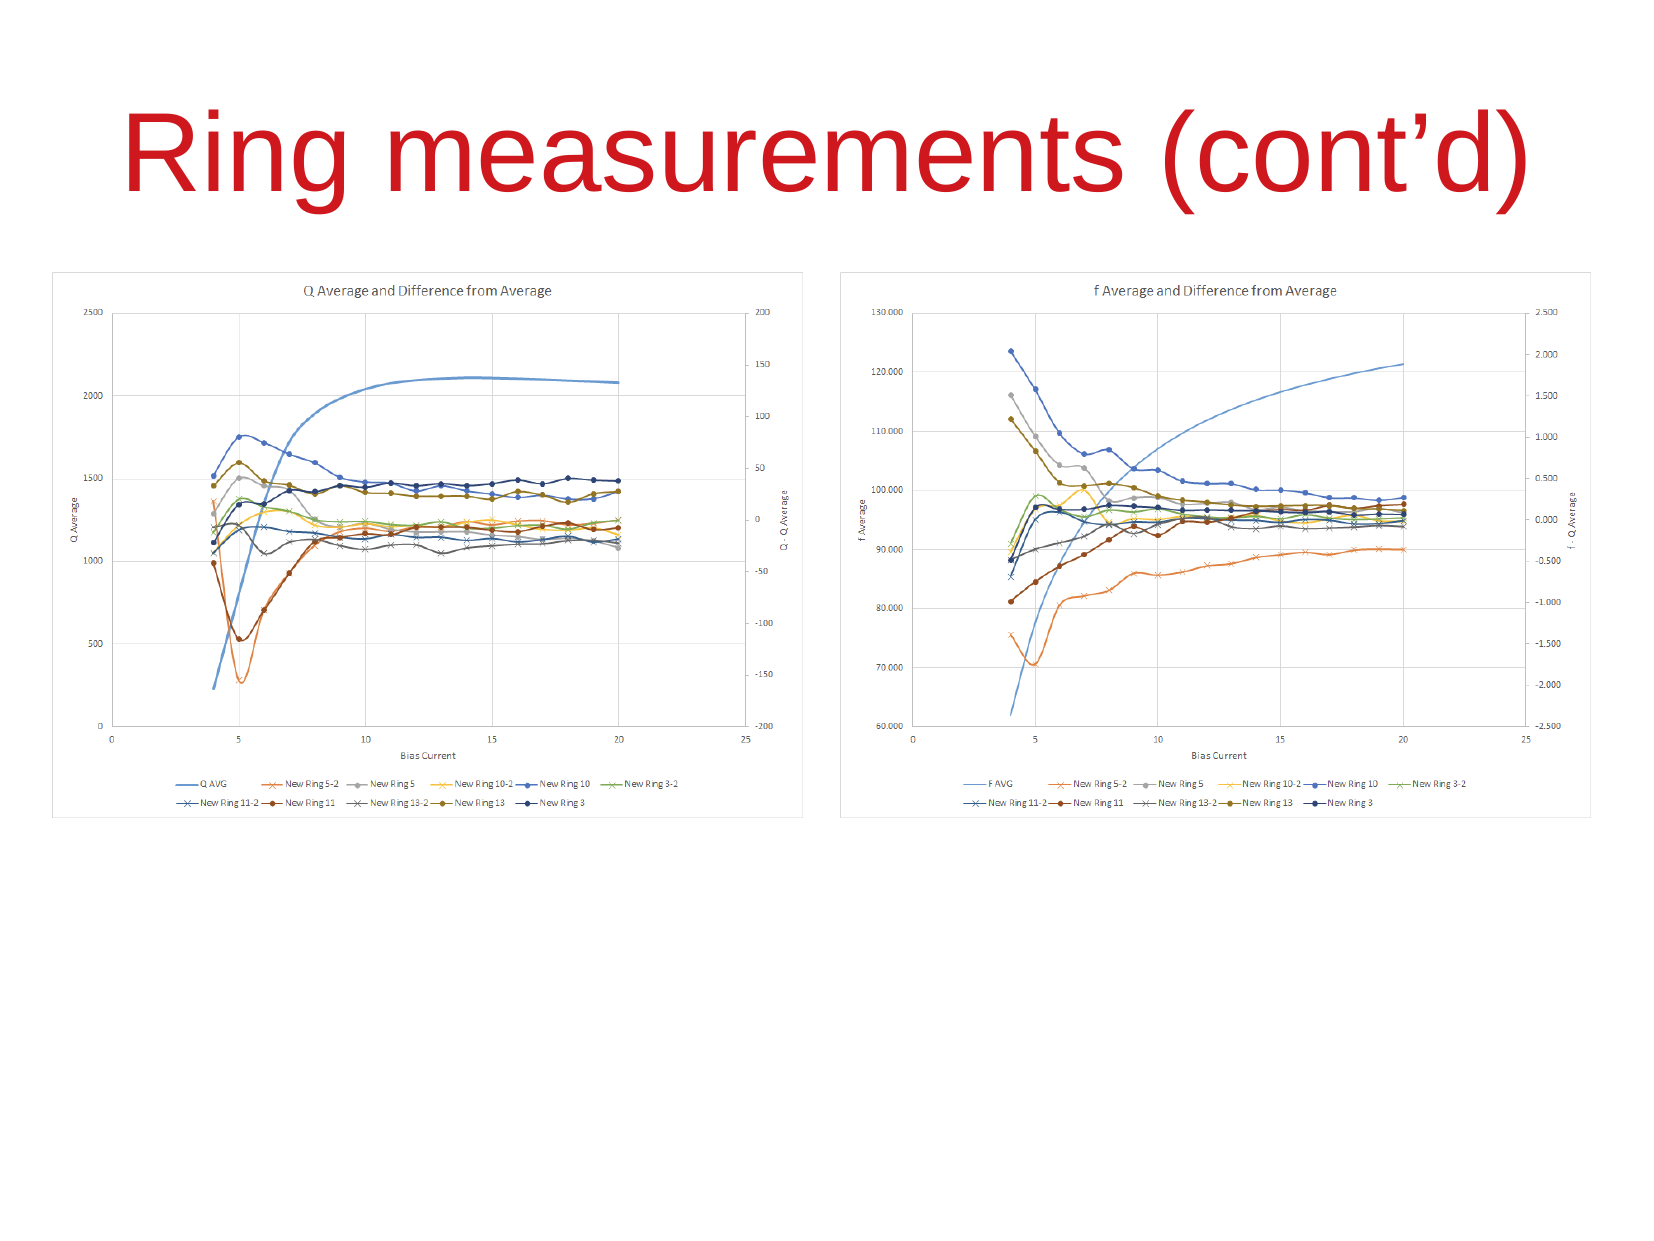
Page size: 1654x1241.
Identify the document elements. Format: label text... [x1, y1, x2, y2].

title Ring measurements (cont’d) [82, 49, 1571, 257]
picture [52, 272, 803, 818]
picture [840, 272, 1591, 818]
